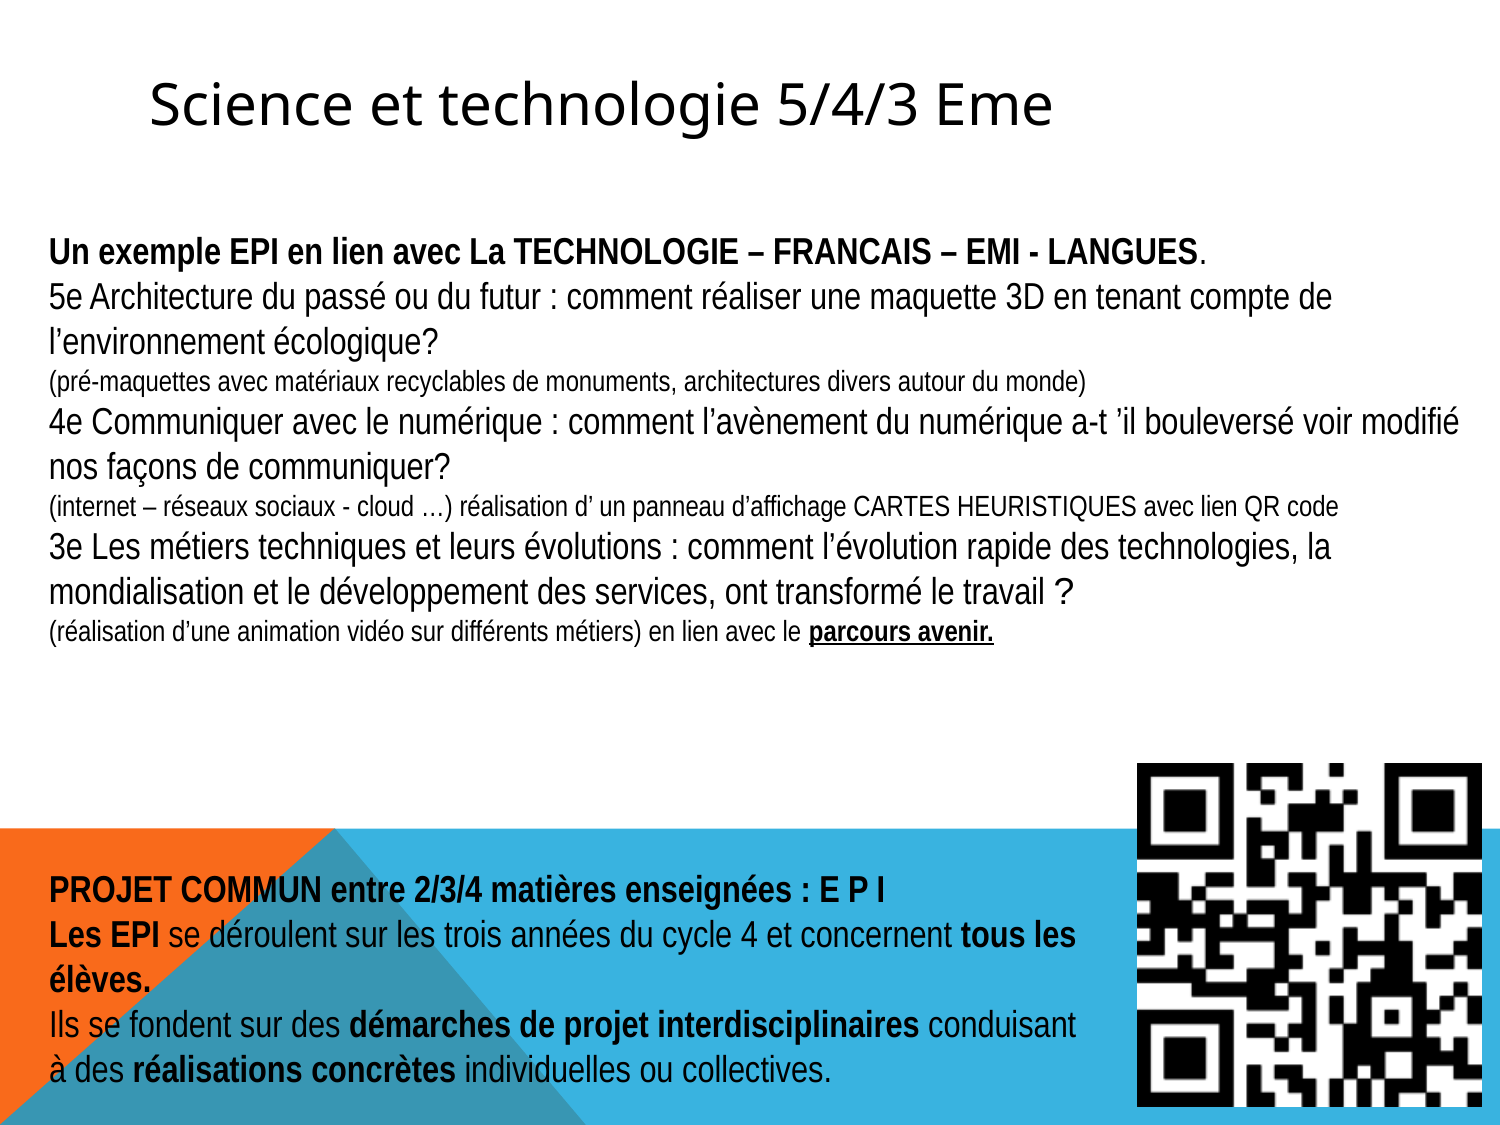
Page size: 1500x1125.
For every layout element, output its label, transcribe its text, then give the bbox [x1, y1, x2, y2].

text_box PROJET COMMUN entre 2/3/4 matières enseignées : E P I Les EPI se déroulent sur les trois années du cycle 4 et concernent tous les élèves. Ils se fondent sur des démarches de projet interdisciplinaires conduisant à des réalisations concrètes individuelles ou collectives. [34, 857, 1093, 1098]
title Science et technologie 5/4/3 Eme [135, 60, 1369, 150]
text_box Un exemple EPI en lien avec La TECHNOLOGIE – FRANCAIS – EMI - LANGUES. 5e Architecture du passé ou du futur : comment réaliser une maquette 3D en tenant compte de l’environnement écologique? (pré-maquettes avec matériaux recyclables de monuments, architectures divers autour du monde) 4e Communiquer avec le numérique : comment l’avènement du numérique a-t ’il bouleversé voir modifié nos façons de communiquer? (internet – réseaux sociaux - cloud …) réalisation d’ un panneau d’affichage CARTES HEURISTIQUES avec lien QR code 3e Les métiers techniques et leurs évolutions : comment l’évolution rapide des technologies, la mondialisation et le développement des services, ont transformé le travail ? (réalisation d’une animation vidéo sur différents métiers) en lien avec le parcours avenir. [34, 219, 1482, 700]
picture [1137, 763, 1482, 1107]
